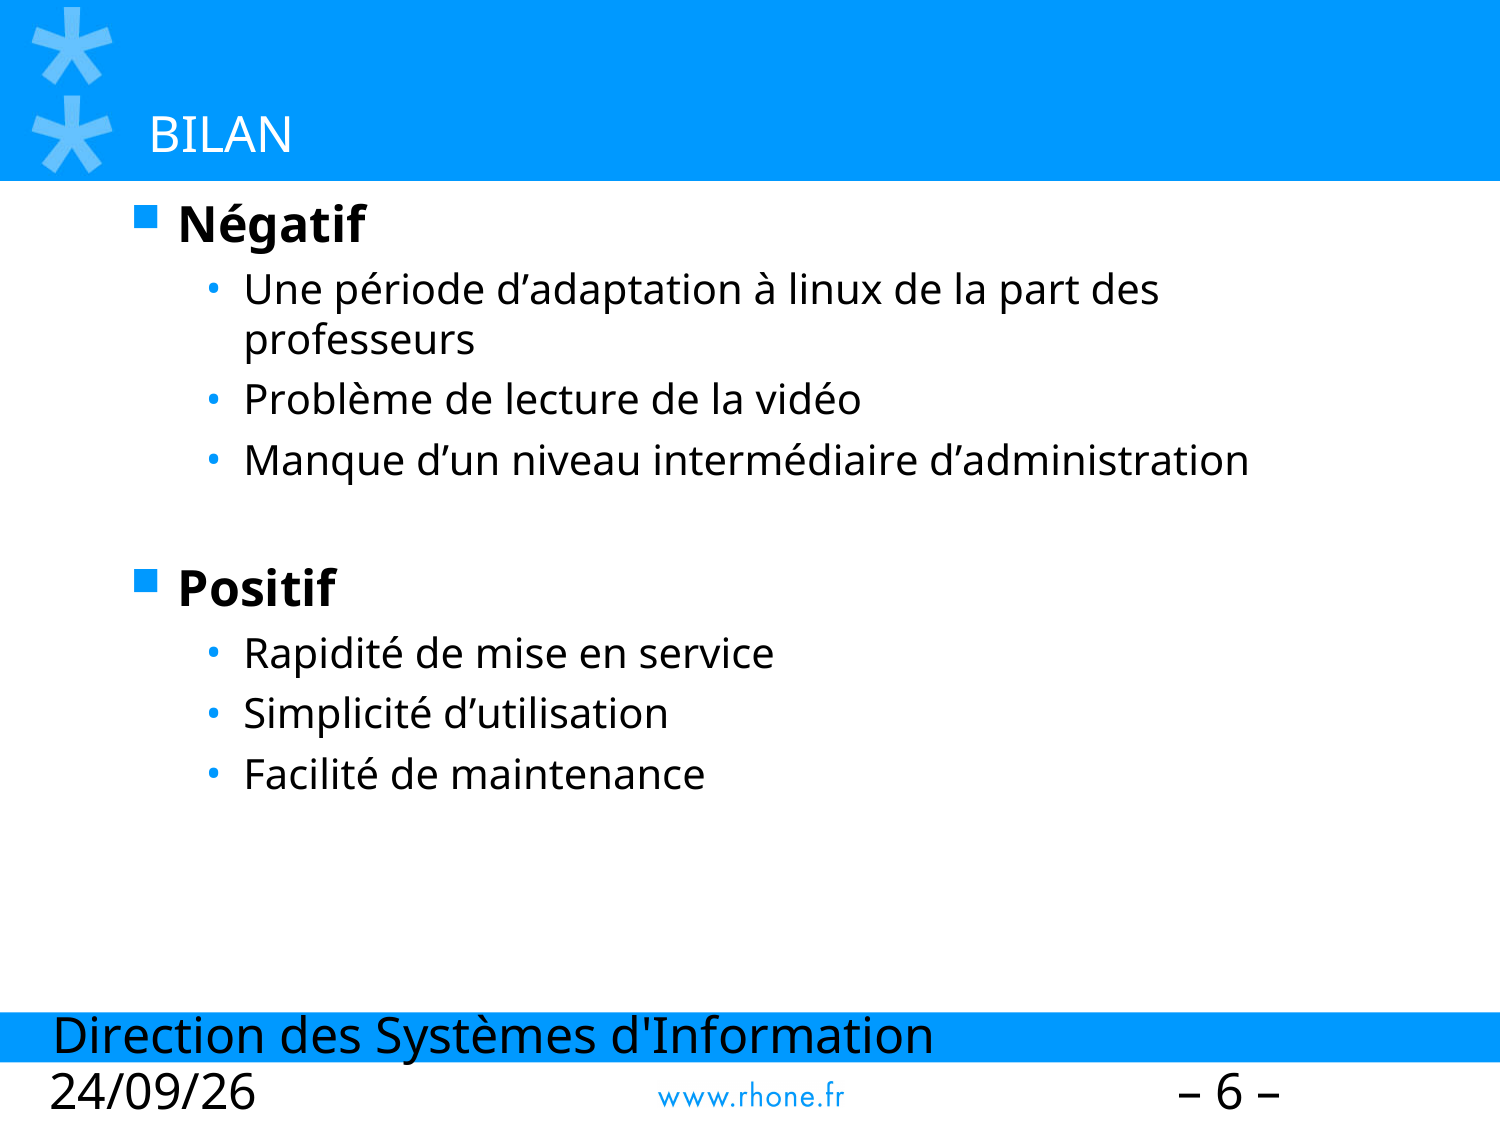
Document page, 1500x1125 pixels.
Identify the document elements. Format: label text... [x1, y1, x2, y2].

picture [0, 0, 1500, 181]
title BILAN [134, 0, 1410, 171]
picture [657, 1080, 845, 1108]
list Négatif Une période d’adaptation à linux de la part des professeurs Problème de lecture de la vidéo Manque d’un niveau intermédiaire d’administration Positif Rapidité de mise en service Simplicité d’utilisation Facilité de maintenance [41, 184, 1353, 965]
